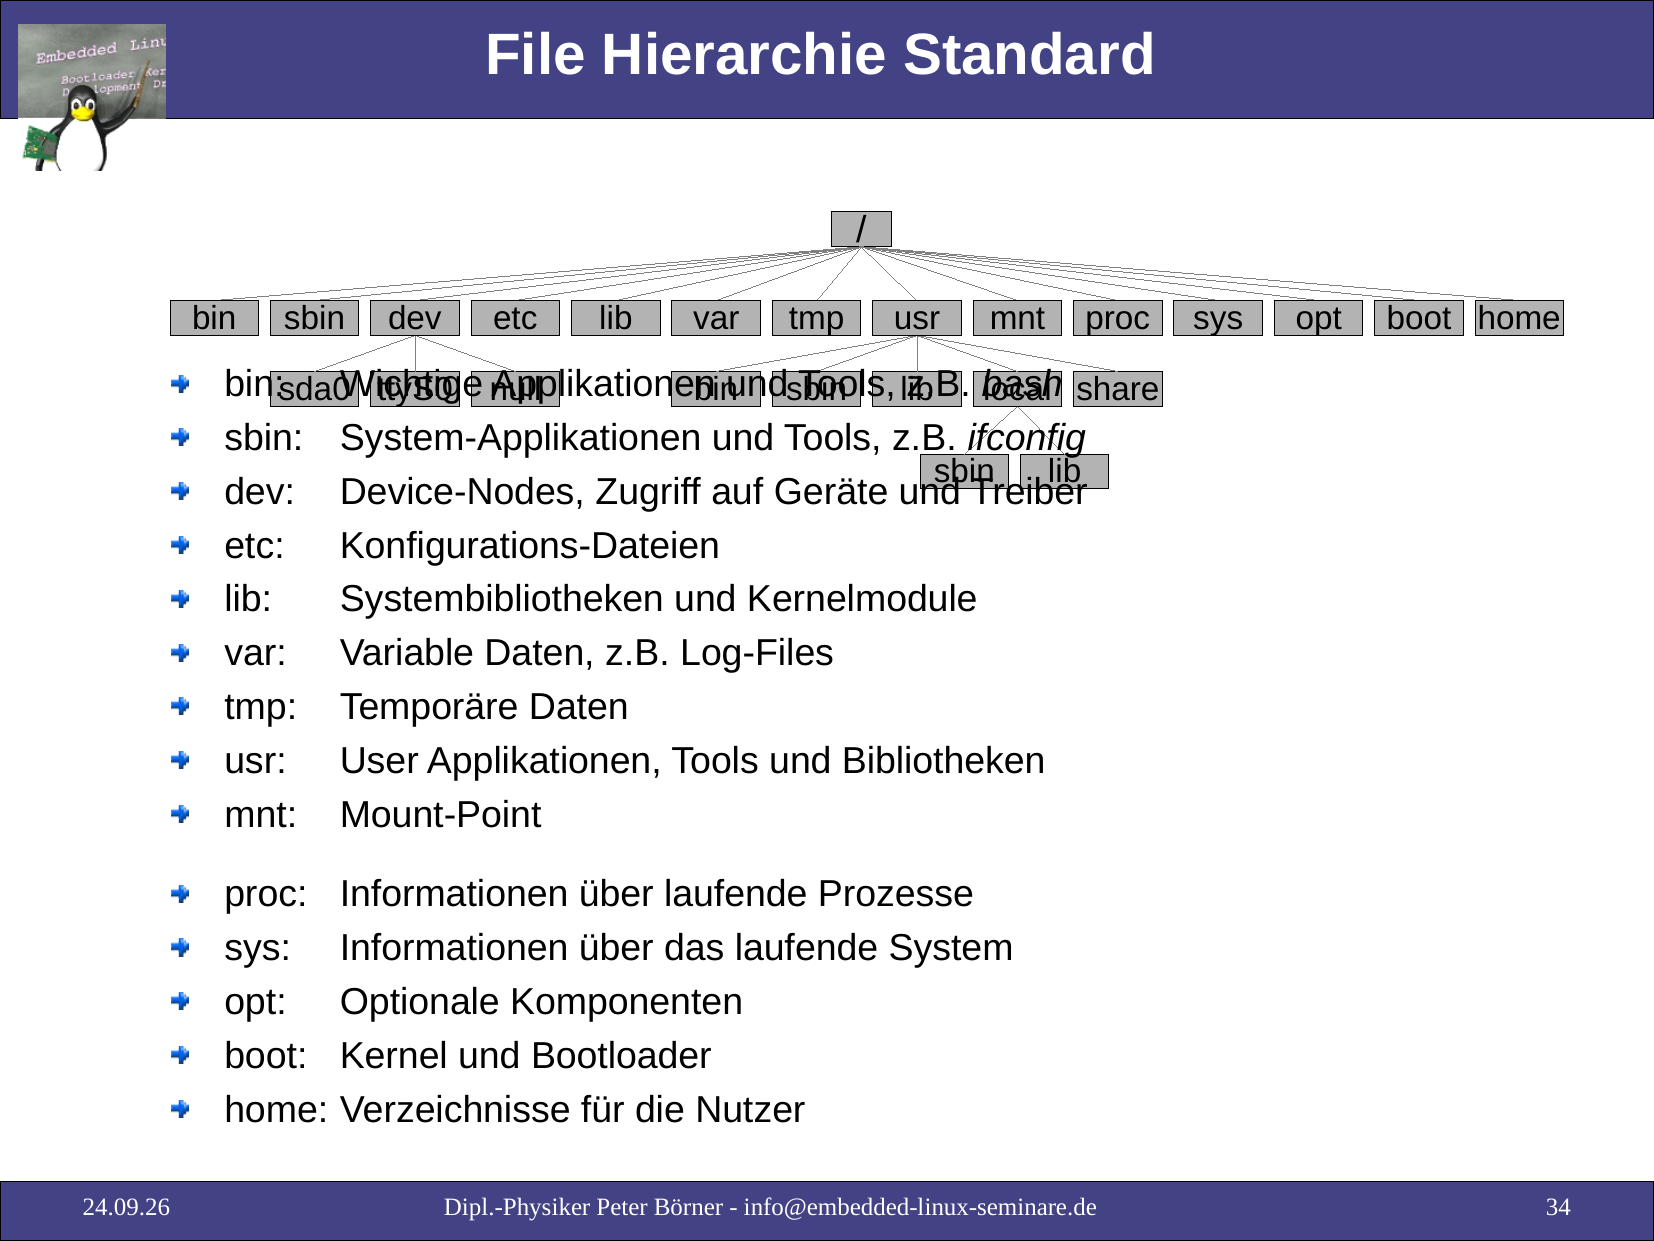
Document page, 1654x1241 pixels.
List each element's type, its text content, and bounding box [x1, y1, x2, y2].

text_box / [831, 211, 892, 247]
text_box tmp [772, 300, 861, 336]
text_box home [1475, 300, 1564, 336]
text_box proc [1073, 300, 1163, 336]
text_box sys [1173, 300, 1263, 336]
text_box lib [571, 300, 661, 336]
text_box opt [1319, 313, 1328, 327]
text_box opt [1274, 300, 1363, 336]
list bin: Wichtige Applikationen und Tools, z.B. bash sbin: System-Applikationen und Tools, z.B. ifconfig dev: Device-Nodes, Zugriff auf Geräte und Treiber etc: Konfigurations-Dateien lib: Systembibliotheken und Kernelmodule var: Variable Daten, z.B. Log-Files tmp: Temporäre Daten usr: User Applikationen, Tools und Bibliotheken mnt: Mount-Point proc: Informationen über laufende Prozesse sys: Informationen über das laufende System opt: Optionale Komponenten boot: Kernel und Bootloader home: Verzeichnisse für die Nutzer [82, 362, 1571, 1156]
text_box bin [170, 300, 259, 336]
text_box usr [872, 300, 962, 336]
text_box sbin [270, 300, 359, 336]
text_box proc [1090, 313, 1099, 327]
text_box tmp [830, 313, 839, 327]
text_box etc [471, 300, 560, 336]
picture [18, 24, 166, 171]
text_box boot [1374, 300, 1464, 336]
text_box mnt [973, 300, 1062, 336]
title File Hierarchie Standard [76, 19, 1565, 89]
text_box var [671, 300, 761, 336]
text_box dev [370, 300, 460, 336]
